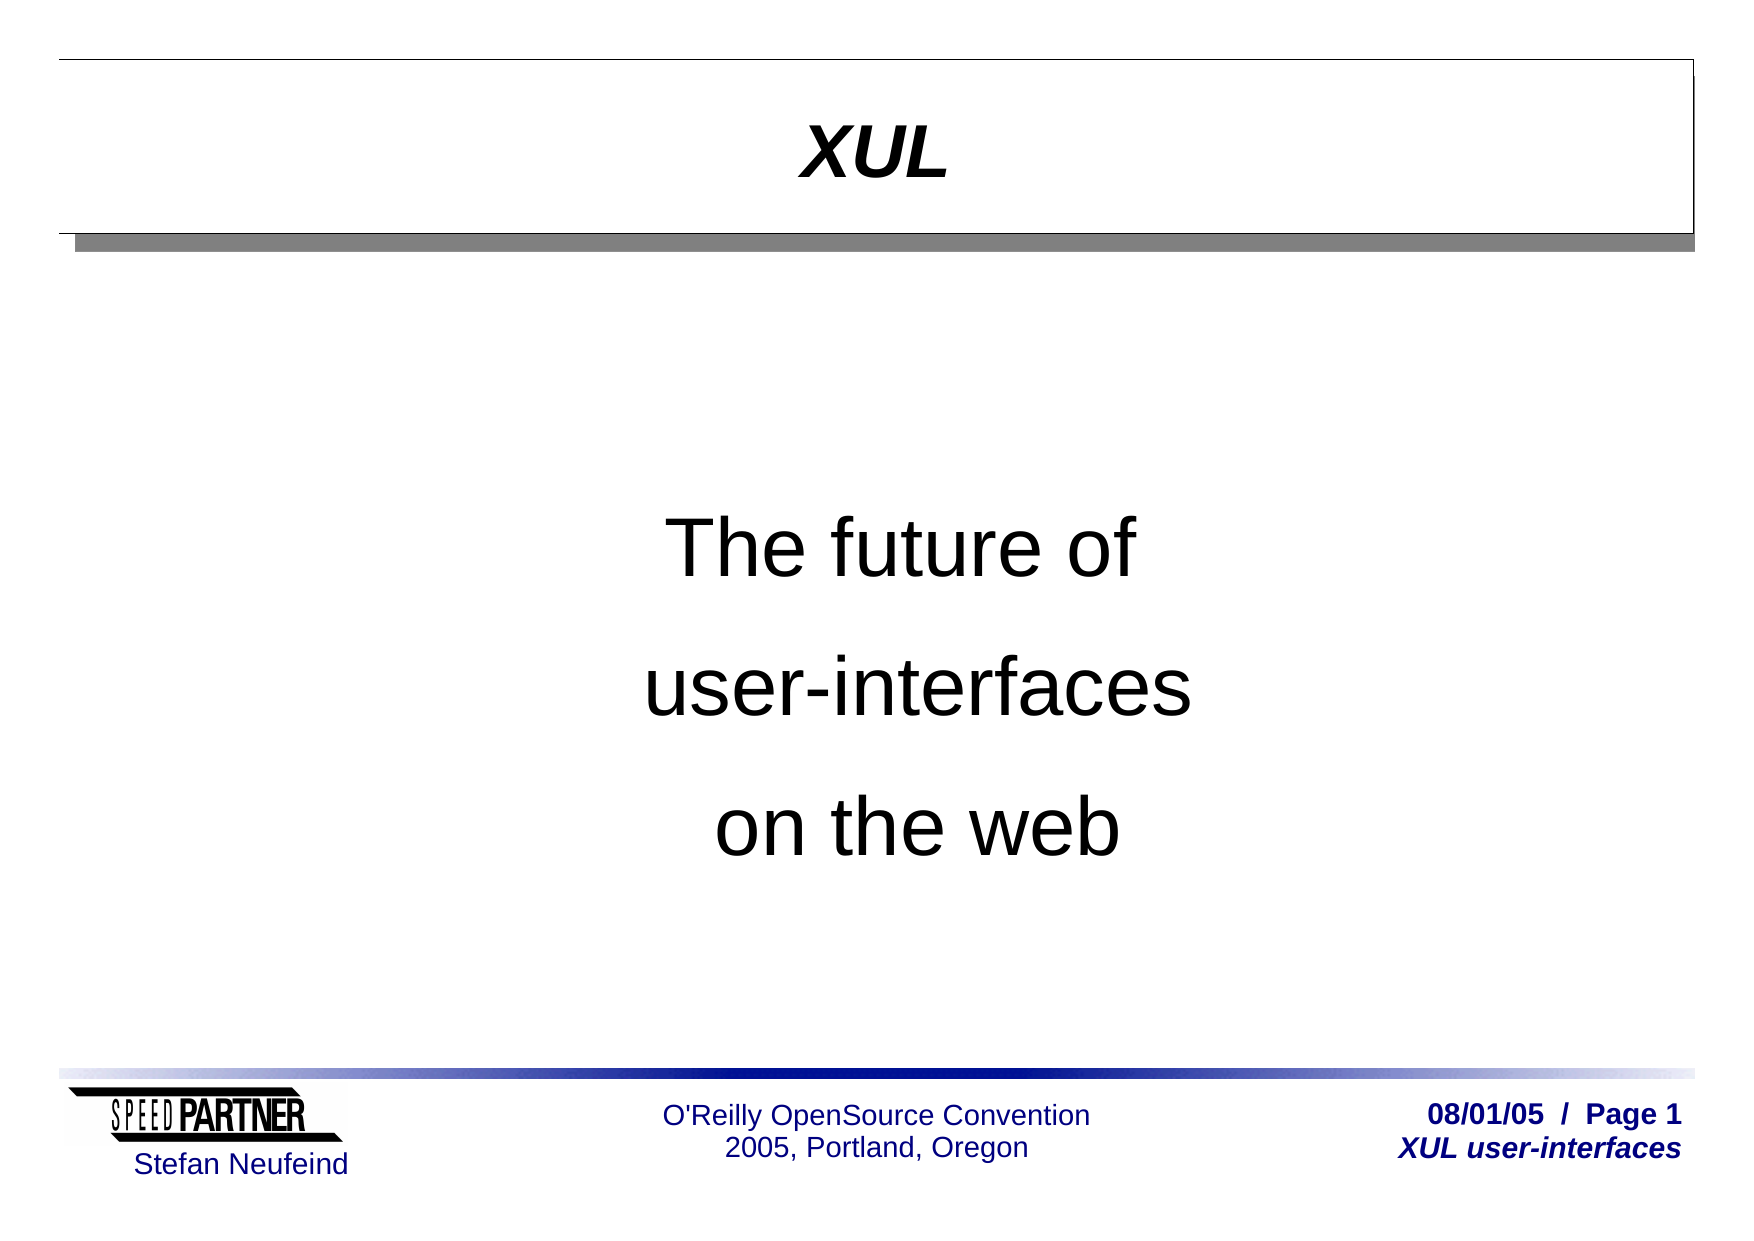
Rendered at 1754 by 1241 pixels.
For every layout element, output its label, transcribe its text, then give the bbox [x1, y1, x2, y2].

subtitle The future of user-interfaces on the web [71, 272, 1695, 1055]
picture [64, 1082, 348, 1146]
title XUL [59, 59, 1695, 244]
picture [59, 1068, 1695, 1079]
